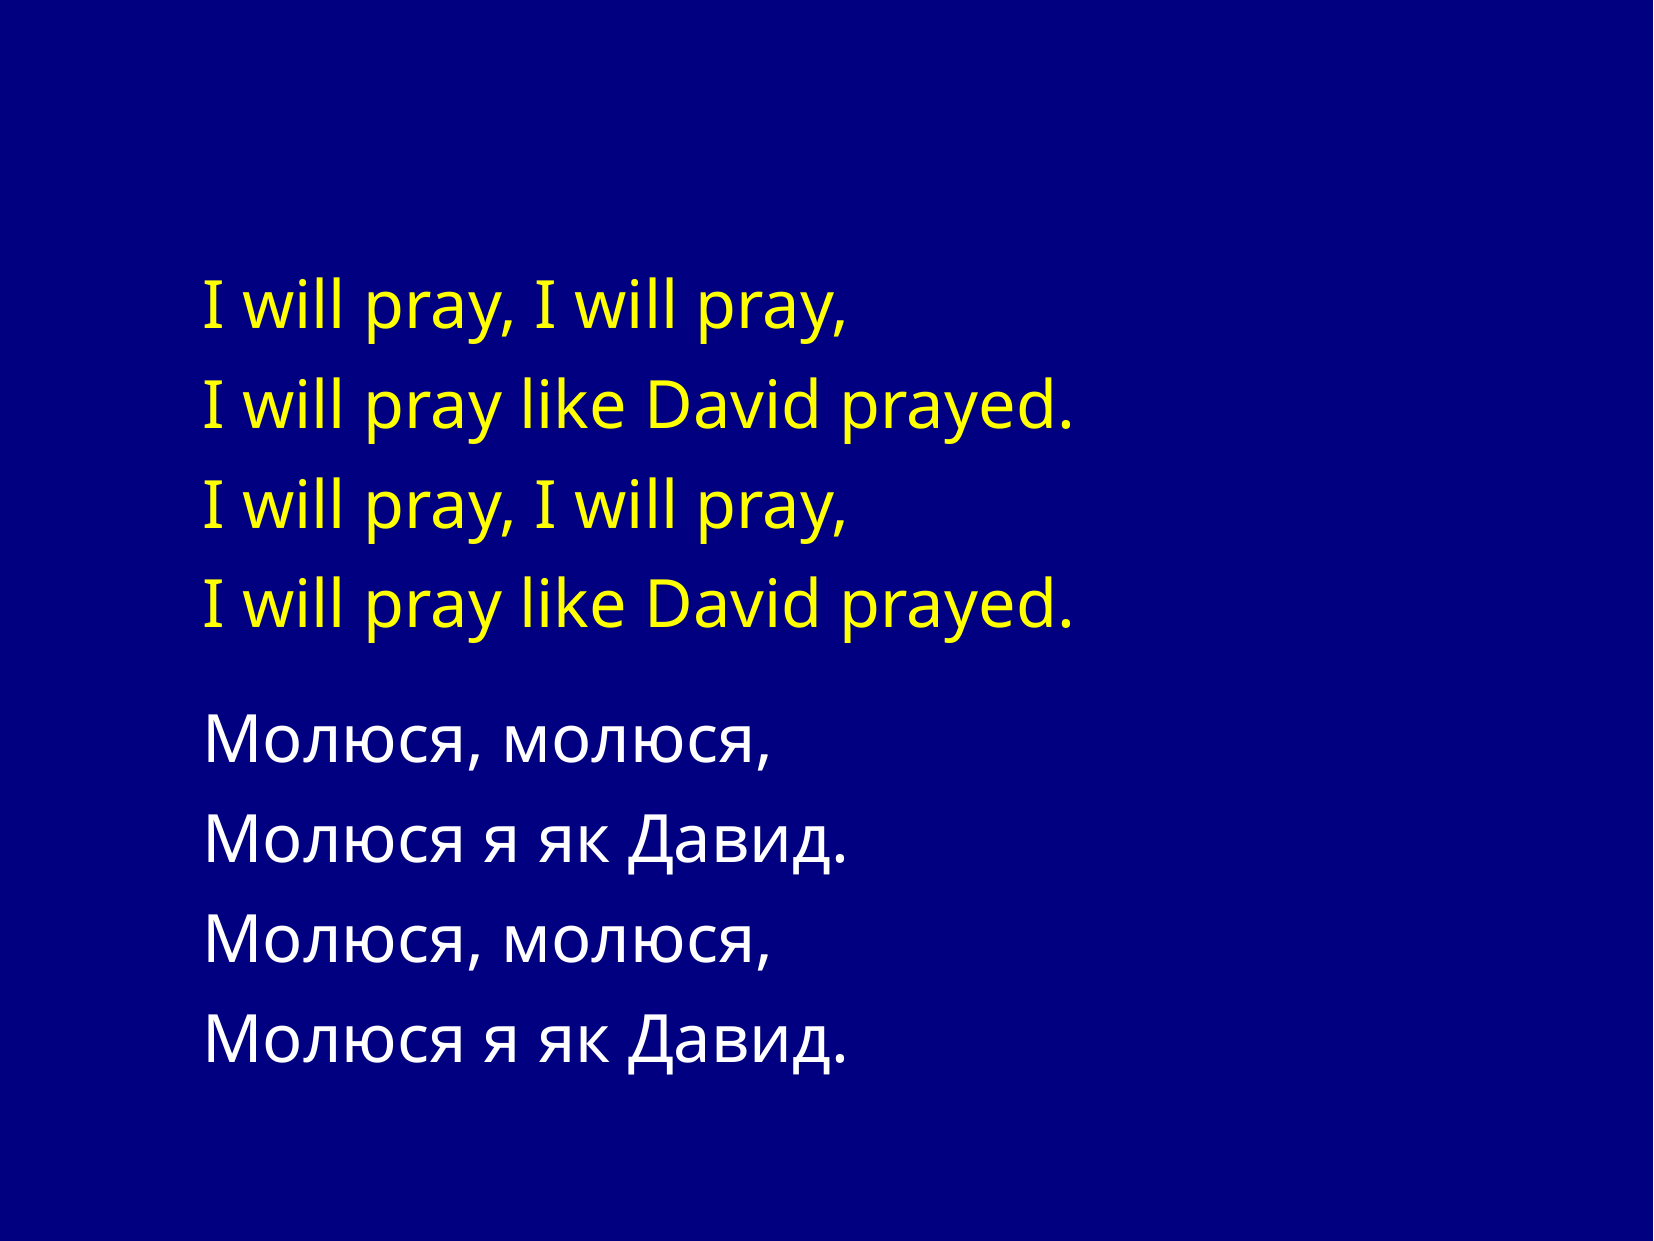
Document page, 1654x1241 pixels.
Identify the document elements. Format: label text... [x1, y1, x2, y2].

text_box I will pray, I will pray, I will pray like David prayed. I will pray, I will pray, I will pray like David prayed. [75, 150, 1576, 638]
text_box Молюся, молюся, Молюся я як Давид. Молюся, молюся, Молюся я як Давид. [75, 675, 1576, 1163]
